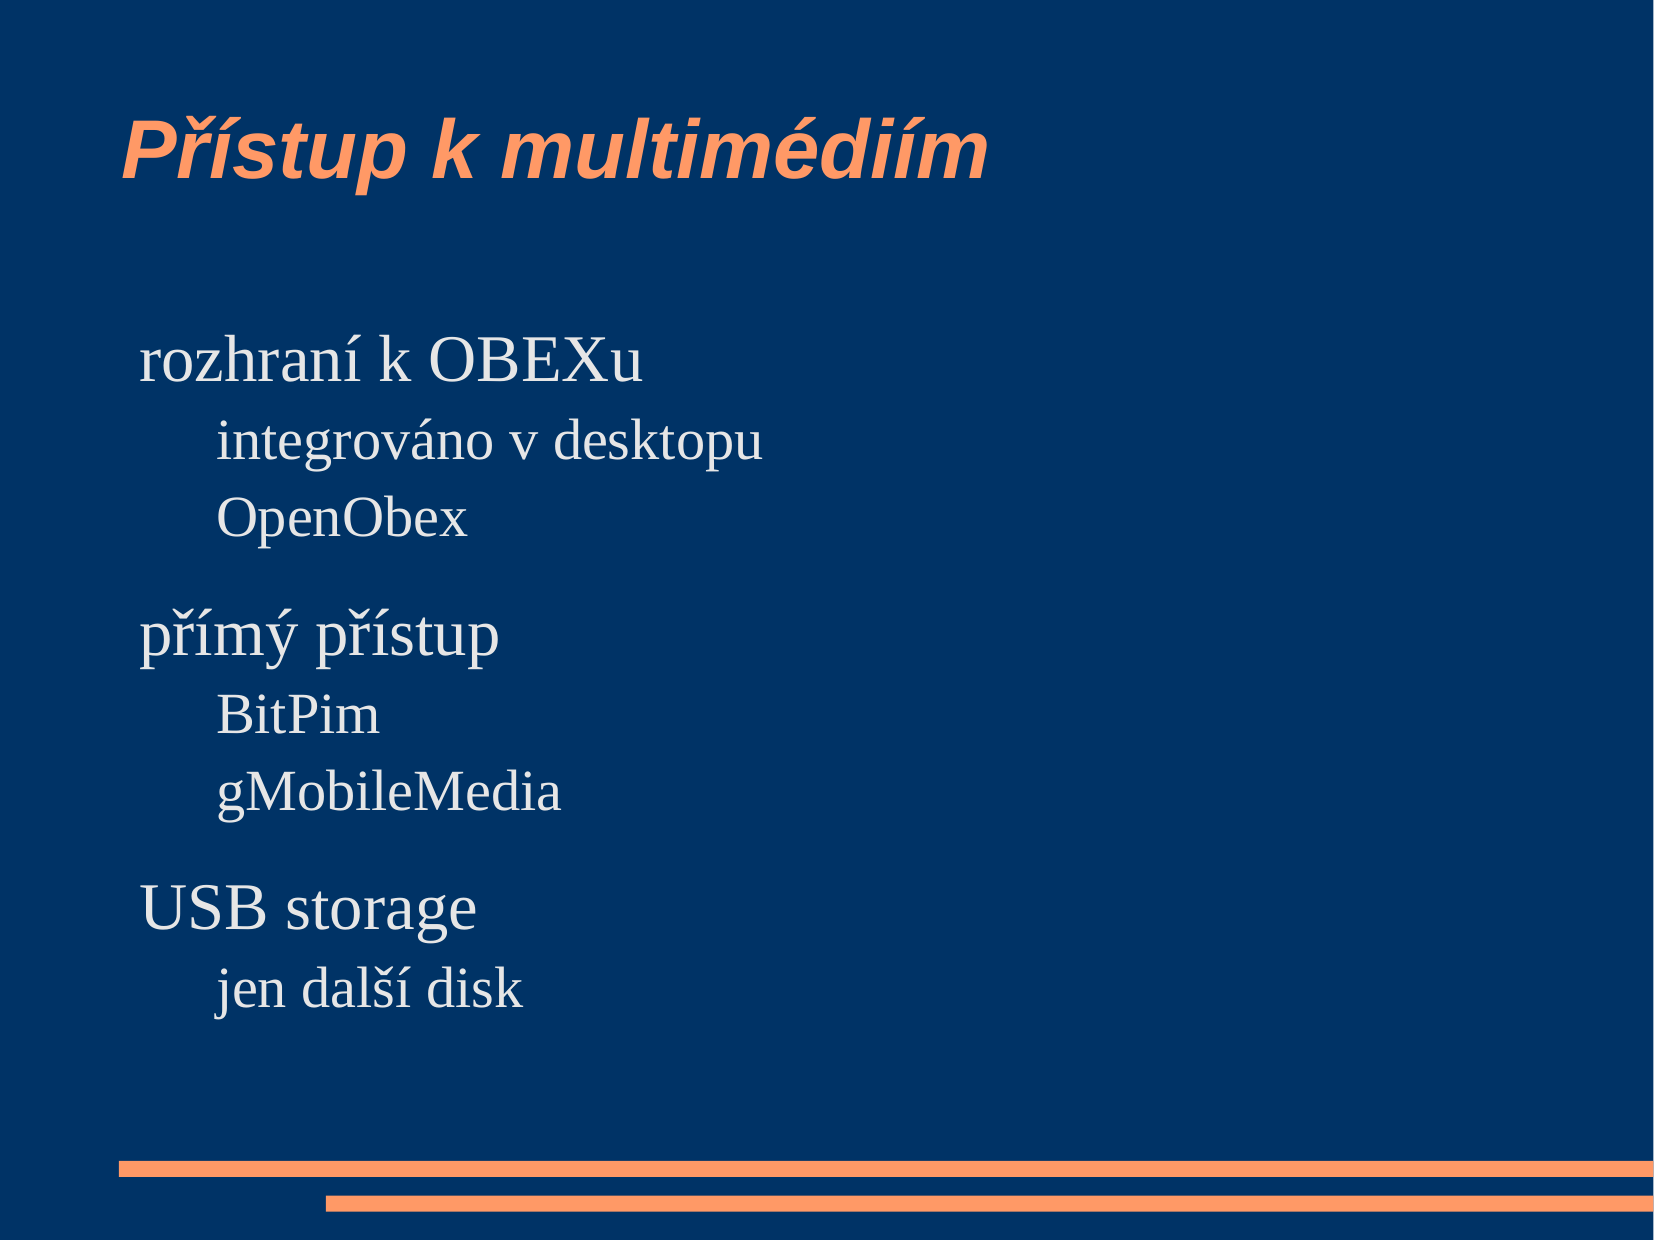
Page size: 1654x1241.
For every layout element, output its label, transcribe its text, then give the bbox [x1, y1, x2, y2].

list rozhraní k OBEXu integrováno v desktopu OpenObex přímý přístup BitPim gMobileMedia USB storage jen další disk [121, 322, 1561, 1133]
title Přístup k multimédiím [121, 46, 1534, 254]
